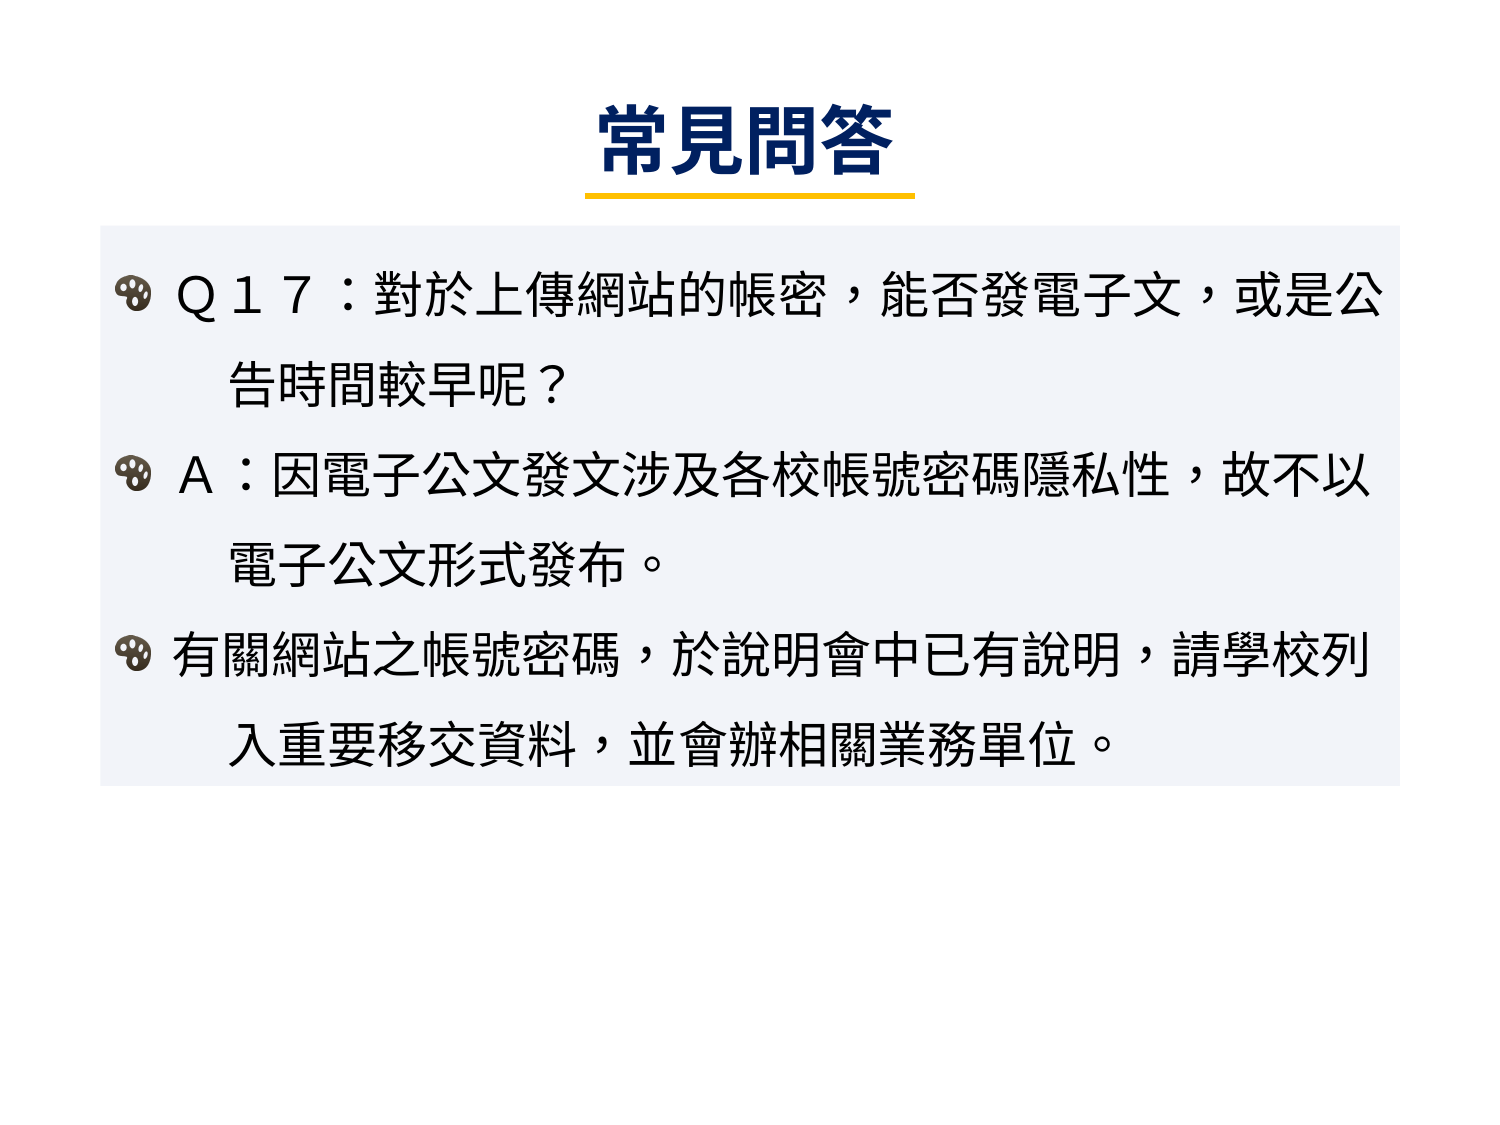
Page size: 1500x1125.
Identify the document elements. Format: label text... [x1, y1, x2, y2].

text_box Ｑ１７：對於上傳網站的帳密，能否發電子文，或是公告時間較早呢？ Ａ：因電子公文發文涉及各校帳號密碼隱私性，故不以電子公文形式發布。 有關網站之帳號密碼，於說明會中已有說明，請學校列入重要移交資料，並會辦相關業務單位。 [100, 225, 1400, 786]
title 常見問答 [41, 45, 1447, 233]
